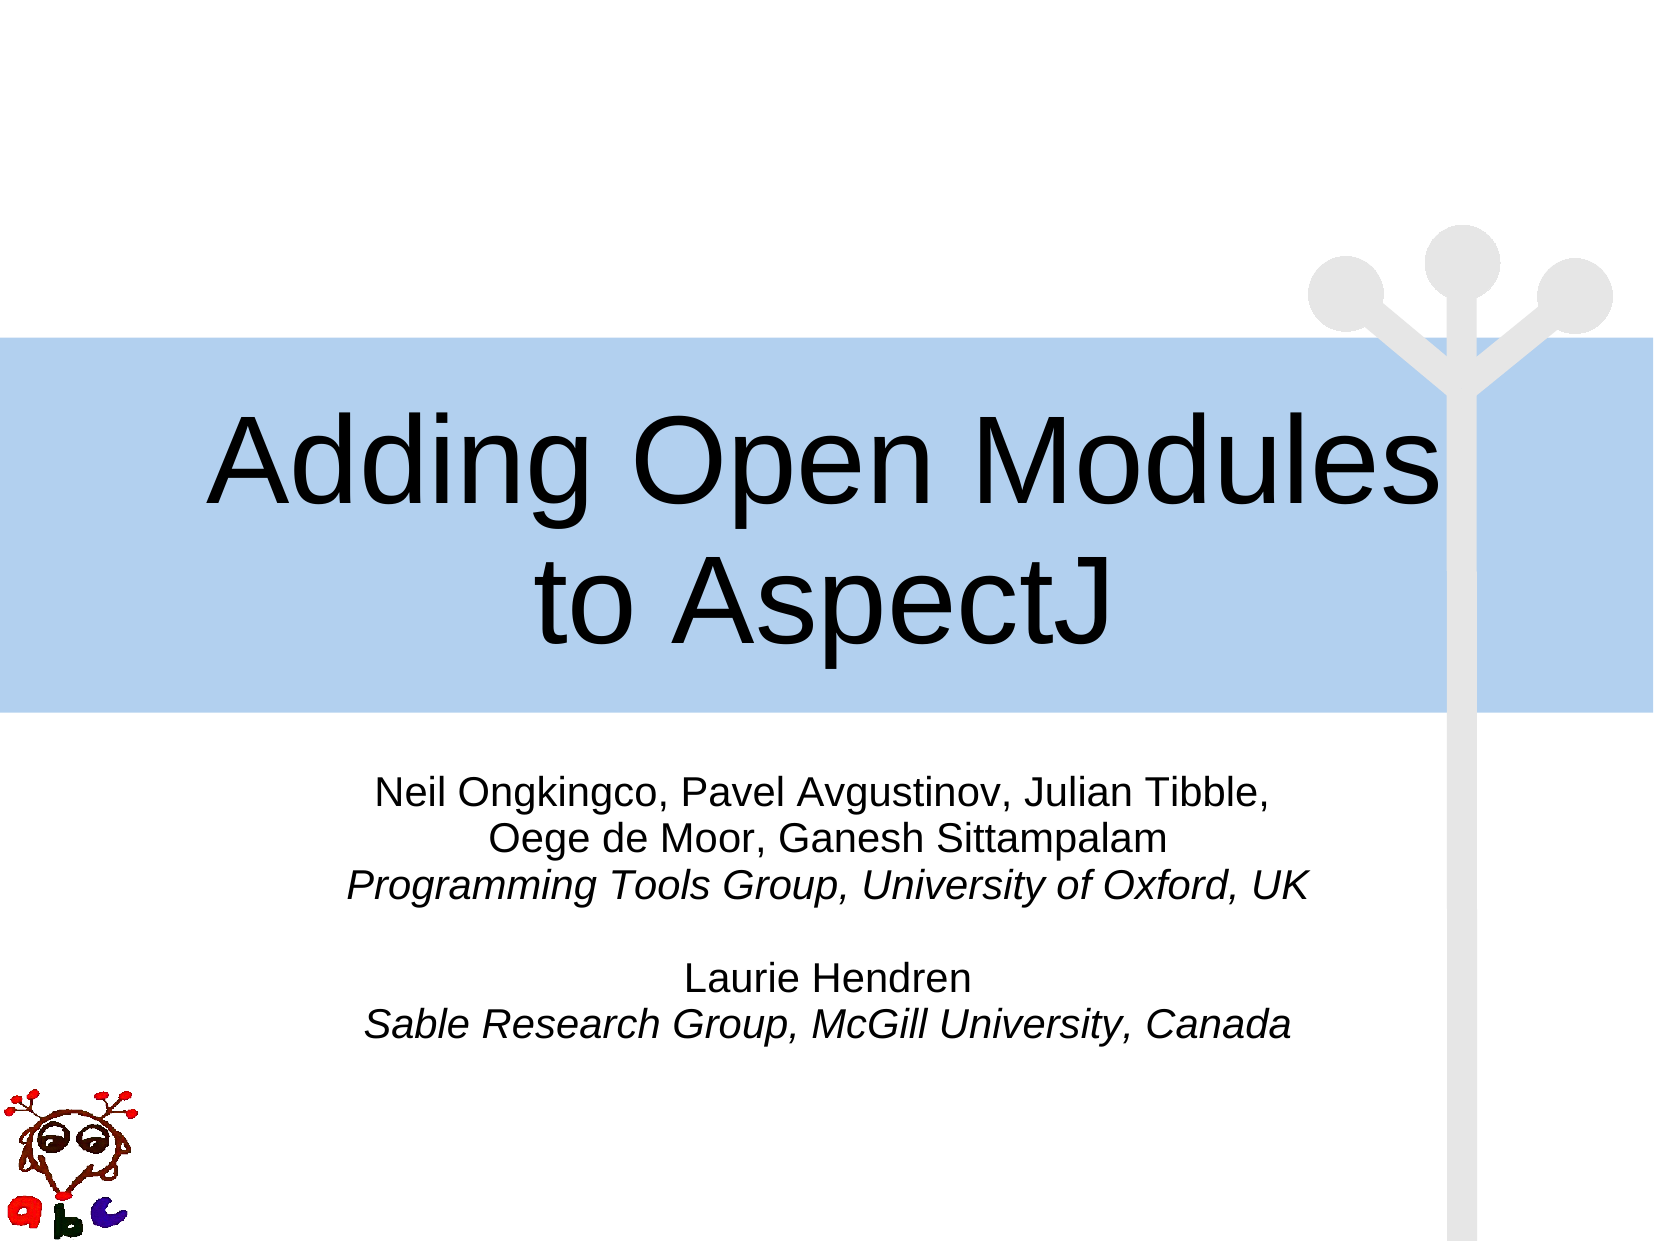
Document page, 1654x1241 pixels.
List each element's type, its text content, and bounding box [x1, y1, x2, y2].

text_box Neil Ongkingco, Pavel Avgustinov, Julian Tibble, Oege de Moor, Ganesh Sittampalam Programming Tools Group, University of Oxford, UK Laurie Hendren Sable Research Group, McGill University, Canada [321, 761, 1335, 1056]
picture [0, 1087, 139, 1240]
text_box Adding Open Modules to AspectJ [187, 382, 1463, 678]
